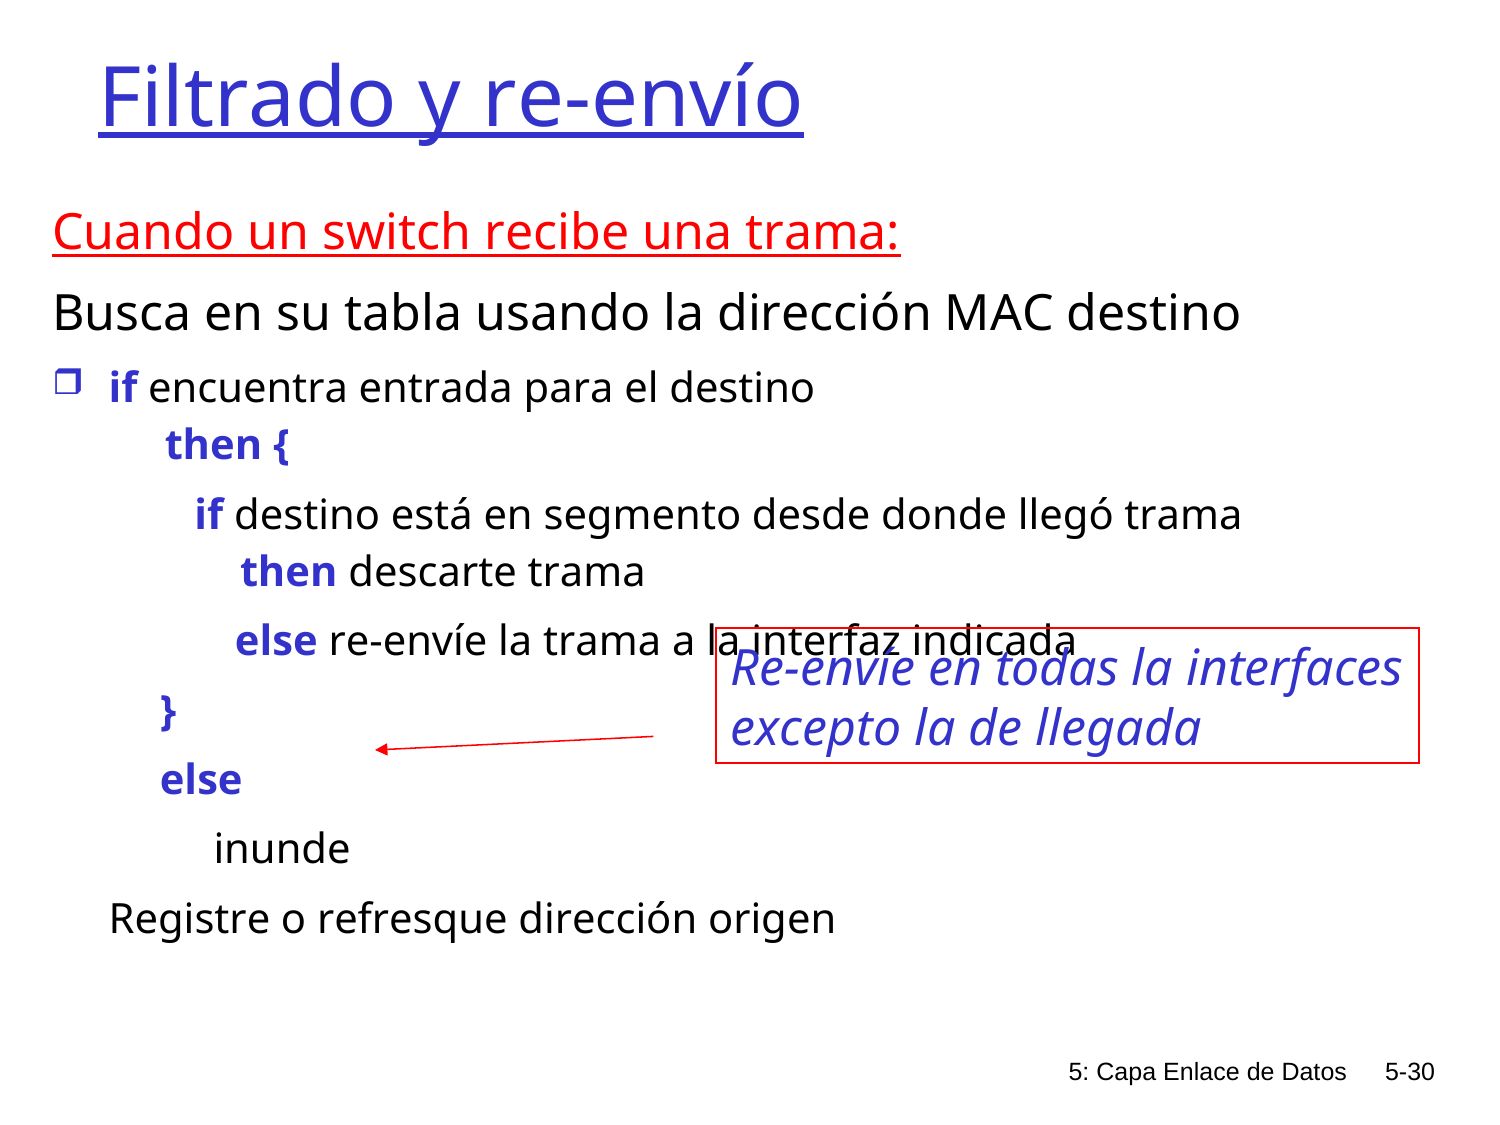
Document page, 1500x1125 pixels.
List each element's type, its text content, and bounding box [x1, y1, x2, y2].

title Filtrado y re-envío [83, 0, 1359, 188]
text_box Re-envíe en todas la interfaces excepto la de llegada [716, 627, 1420, 764]
list Cuando un switch recibe una trama: Busca en su tabla usando la dirección MAC destino if encuentra entrada para el destino then { if destino está en segmento desde donde llegó trama then descarte trama else re-envíe la trama a la interfaz indicada } else inunde Registre o refresque dirección origen [37, 188, 1500, 1088]
